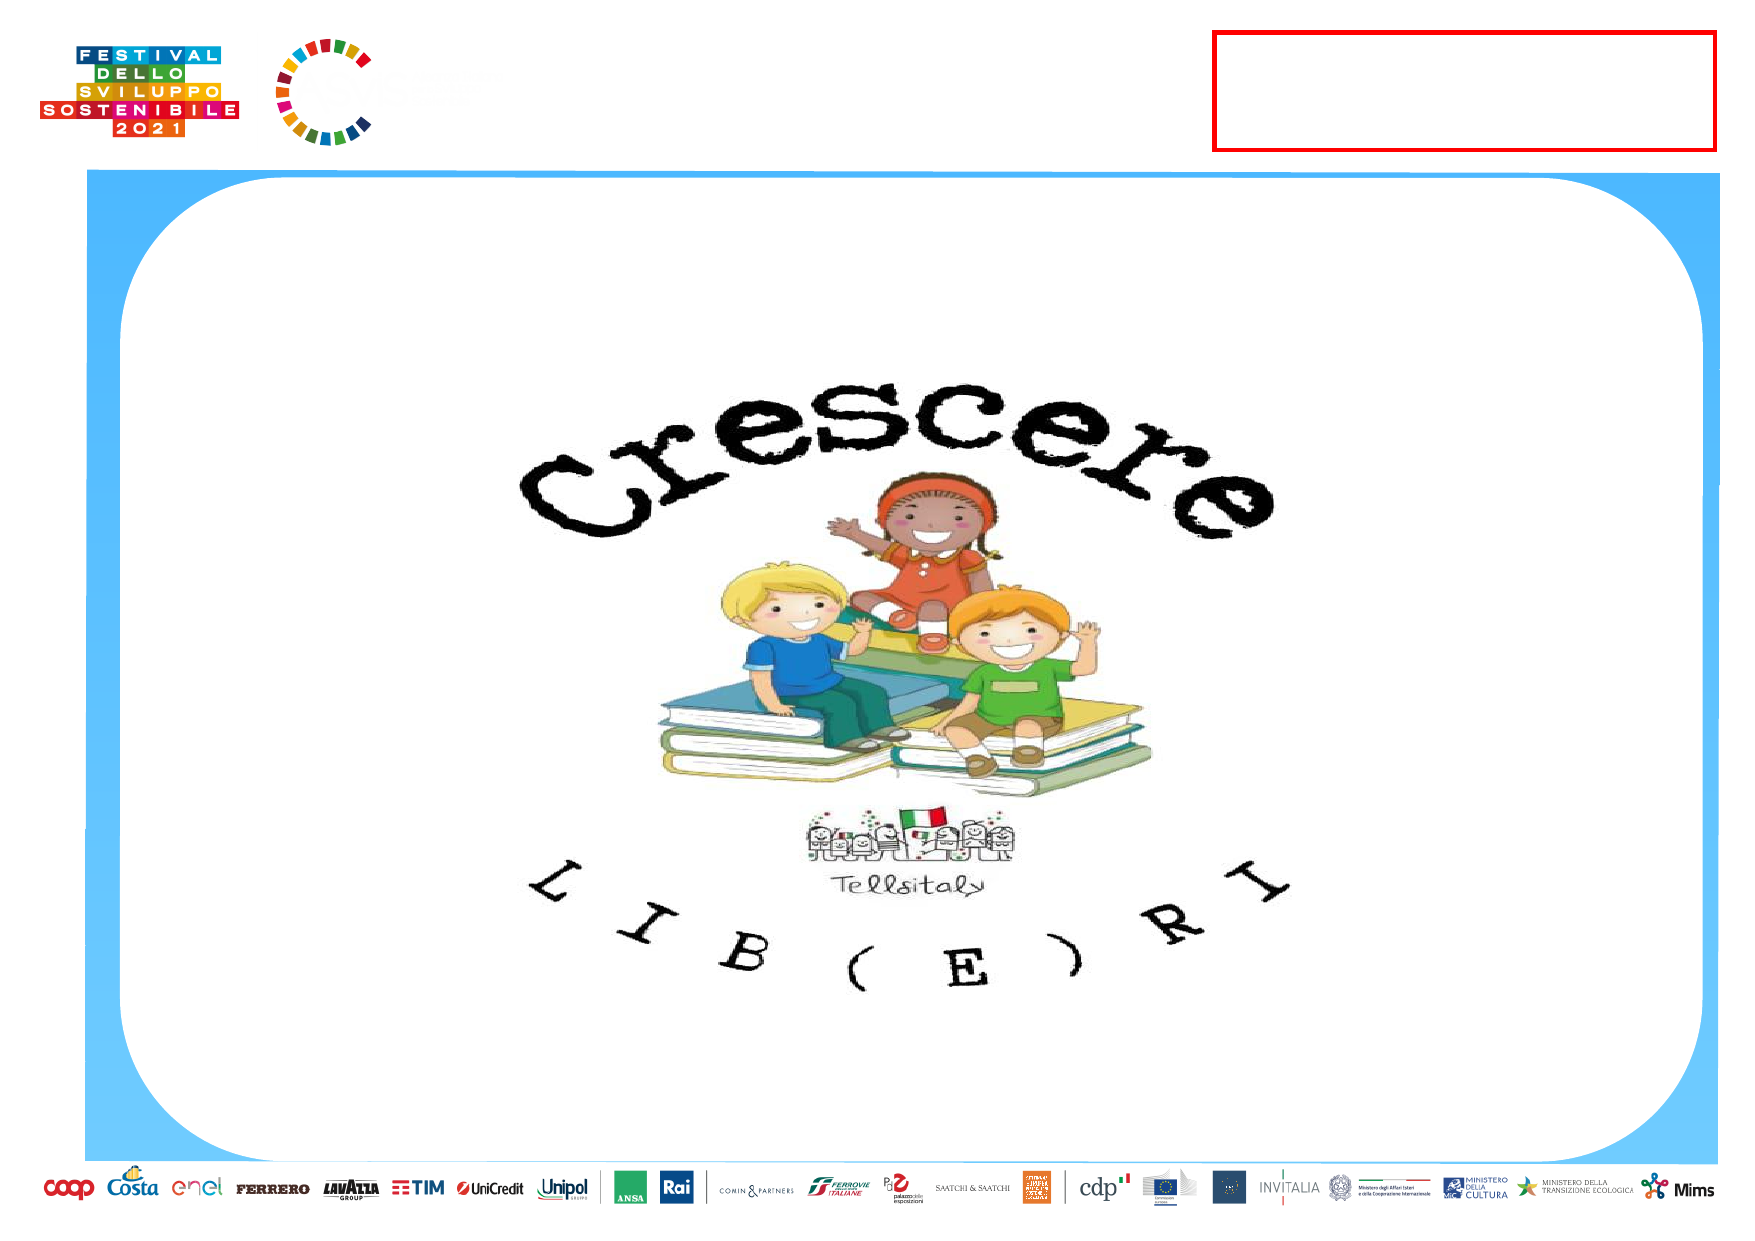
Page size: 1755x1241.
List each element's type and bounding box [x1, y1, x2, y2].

picture [40, 32, 503, 151]
picture [27, 1132, 1728, 1227]
text_box [85, 169, 1720, 1165]
